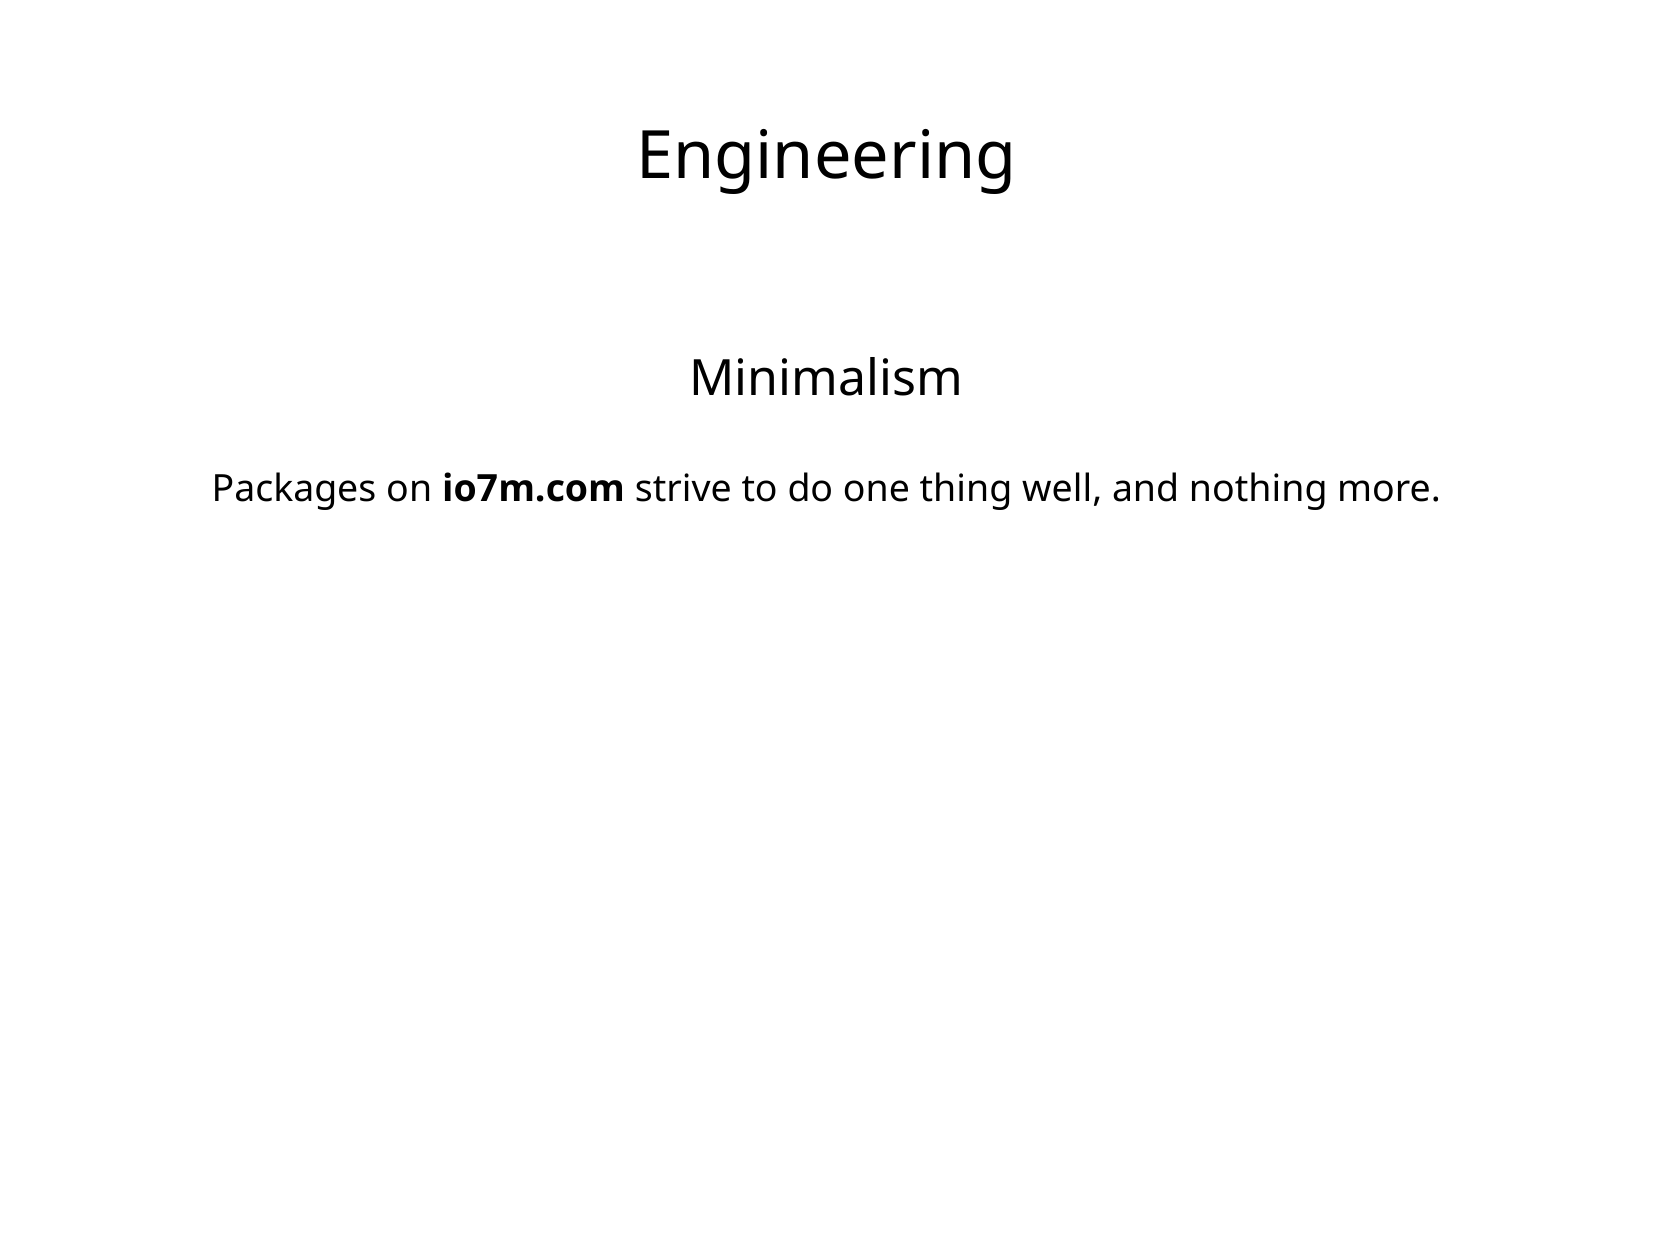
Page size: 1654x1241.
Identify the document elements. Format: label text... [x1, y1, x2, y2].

subtitle Minimalism Packages on io7m.com strive to do one thing well, and nothing more. [82, 49, 1571, 1010]
